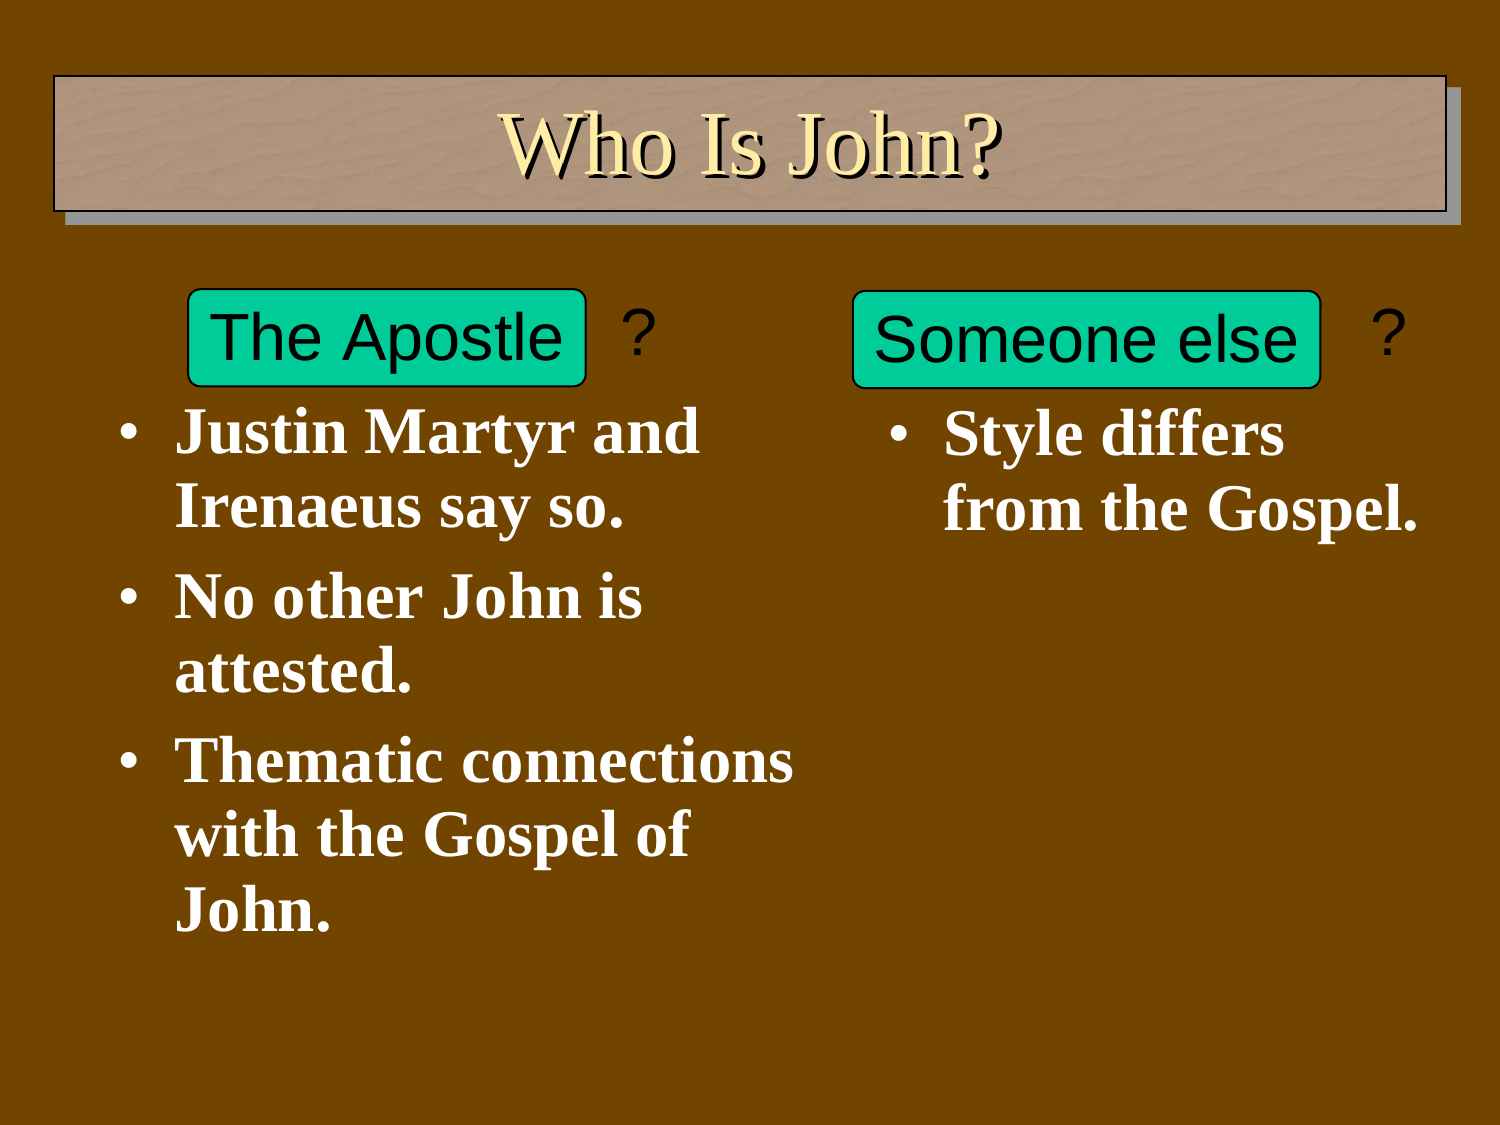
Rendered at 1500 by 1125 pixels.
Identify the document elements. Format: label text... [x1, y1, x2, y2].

list Justin Martyr and Irenaeus say so. No other John is attested. Thematic connections with the Gospel of John. [102, 386, 864, 1095]
picture [55, 77, 1445, 210]
text_box Someone else [852, 290, 1321, 389]
text_box ? [605, 287, 764, 378]
list Style differs from the Gospel. [871, 388, 1455, 1069]
text_box The Apostle [188, 289, 586, 387]
title Who Is John? [65, 85, 1435, 203]
text_box ? [1355, 287, 1500, 378]
